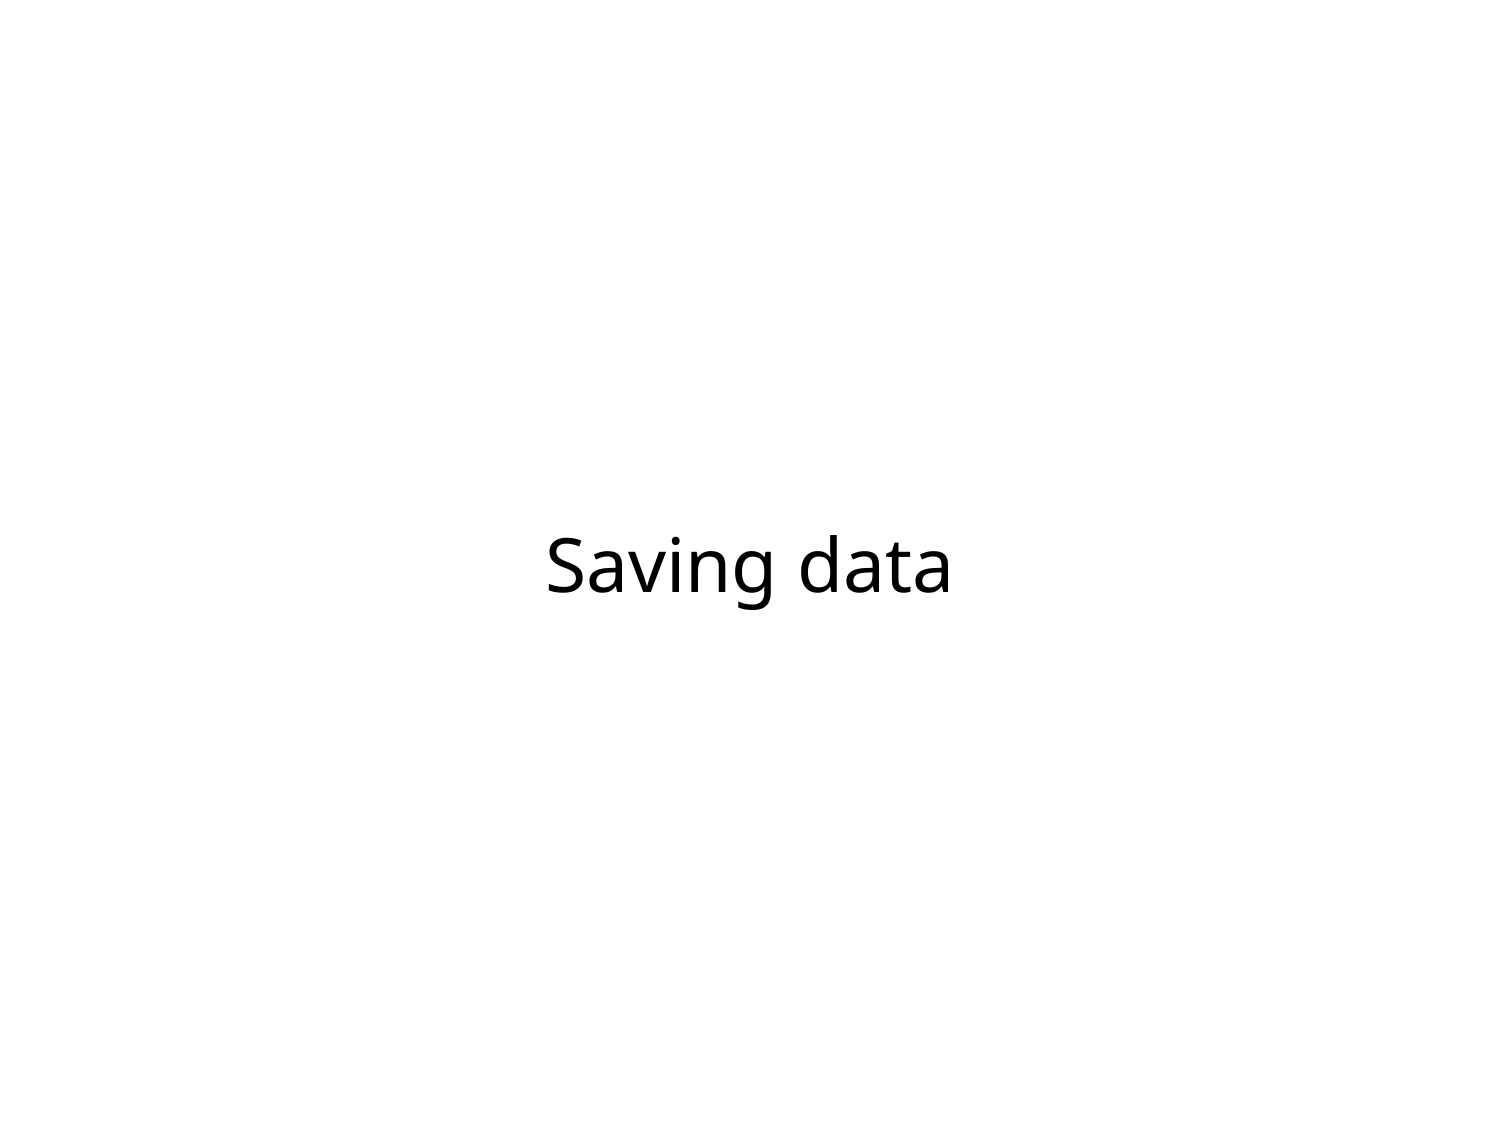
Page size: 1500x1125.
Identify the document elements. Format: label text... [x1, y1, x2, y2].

title Saving data [51, 470, 1449, 655]
